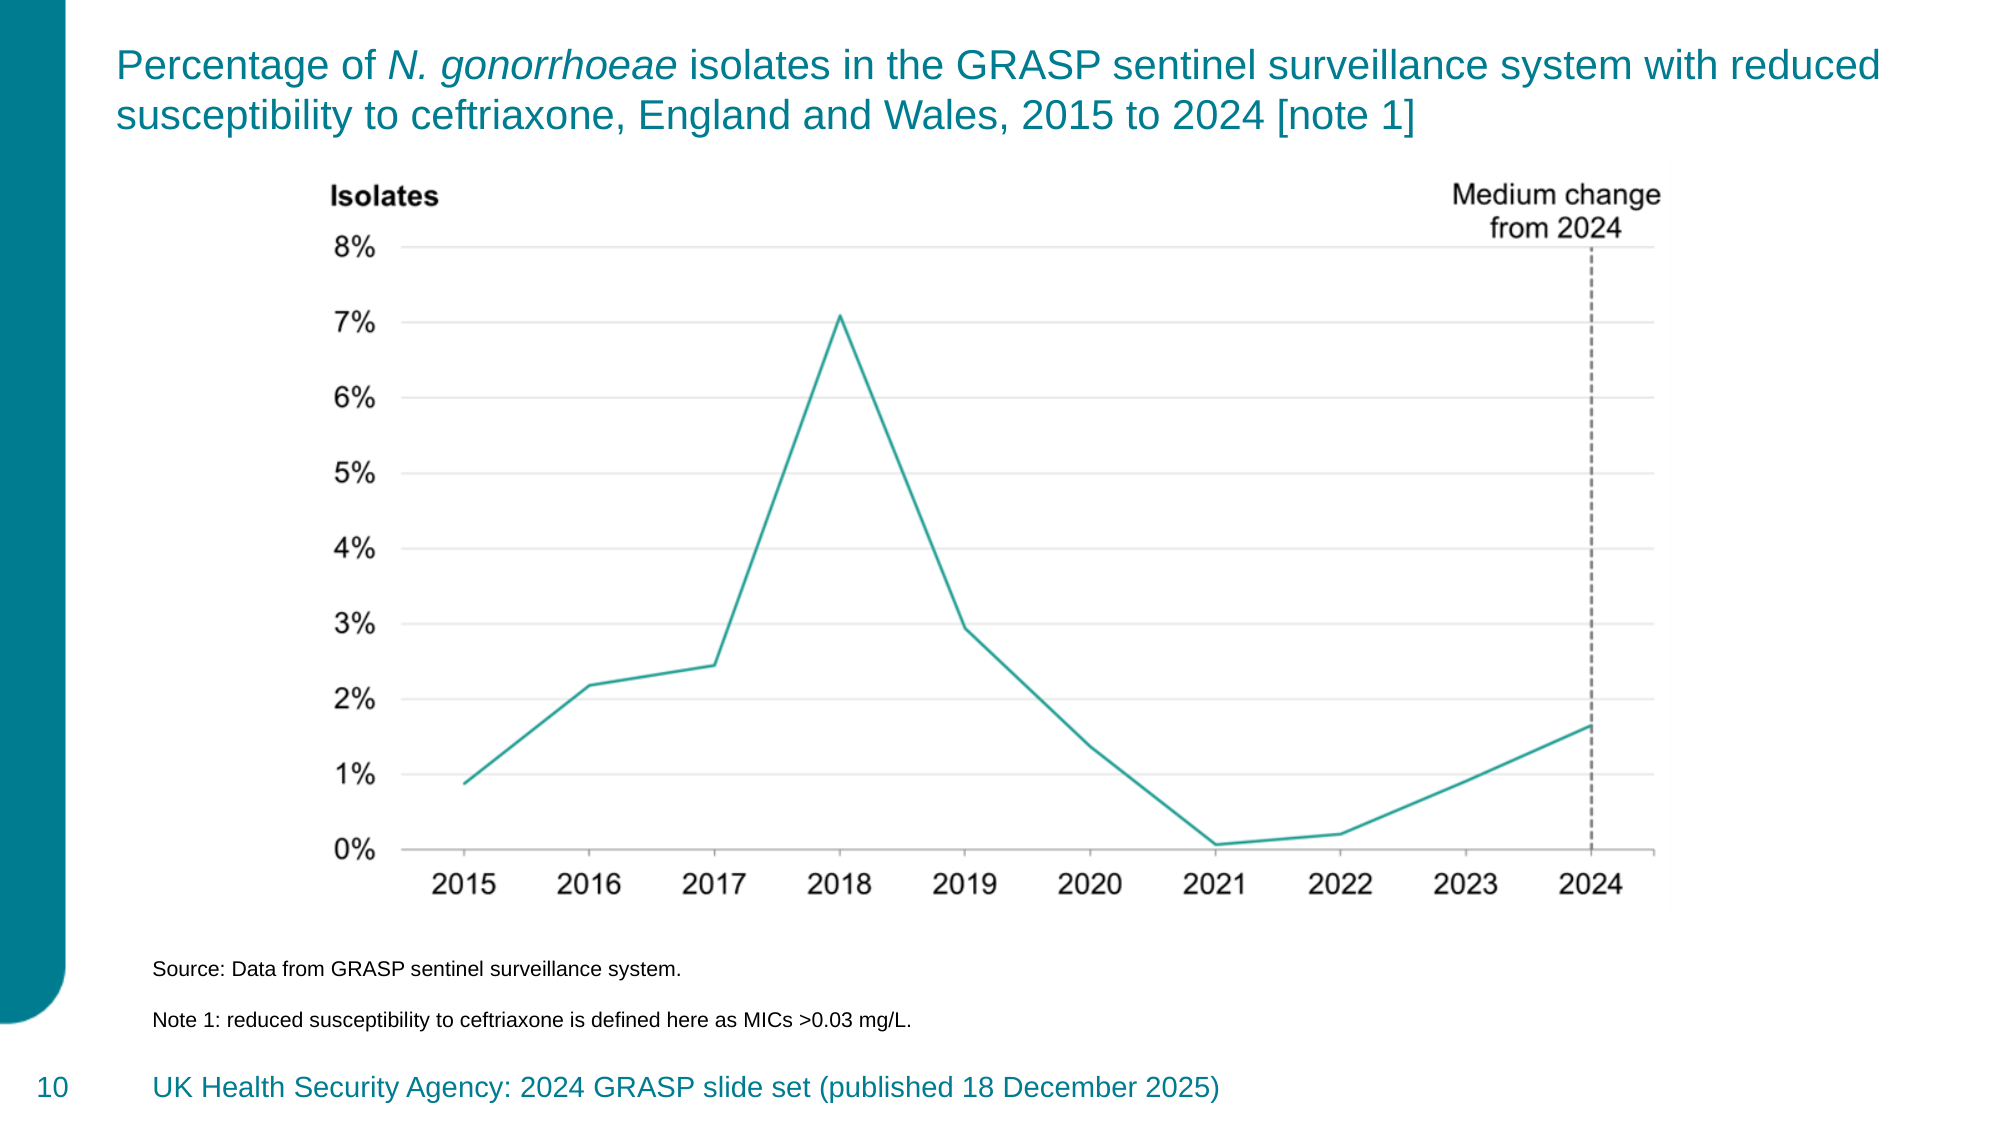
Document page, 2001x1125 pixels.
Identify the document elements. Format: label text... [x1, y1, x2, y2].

text_box [21, 1056, 120, 1117]
picture [321, 155, 1673, 912]
title Percentage of N. gonorrhoeae isolates in the GRASP sentinel surveillance system with reduced susceptibility to ceftriaxone, England and Wales, 2015 to 2024 [note 1] [101, 30, 1926, 142]
list Source: Data from GRASP sentinel surveillance system. Note 1: reduced susceptibility to ceftriaxone is defined here as MICs >0.03 mg/L. [137, 948, 1963, 1040]
text_box UK Health Security Agency: 2024 GRASP slide set (published 18 December 2025) [137, 1056, 1780, 1116]
